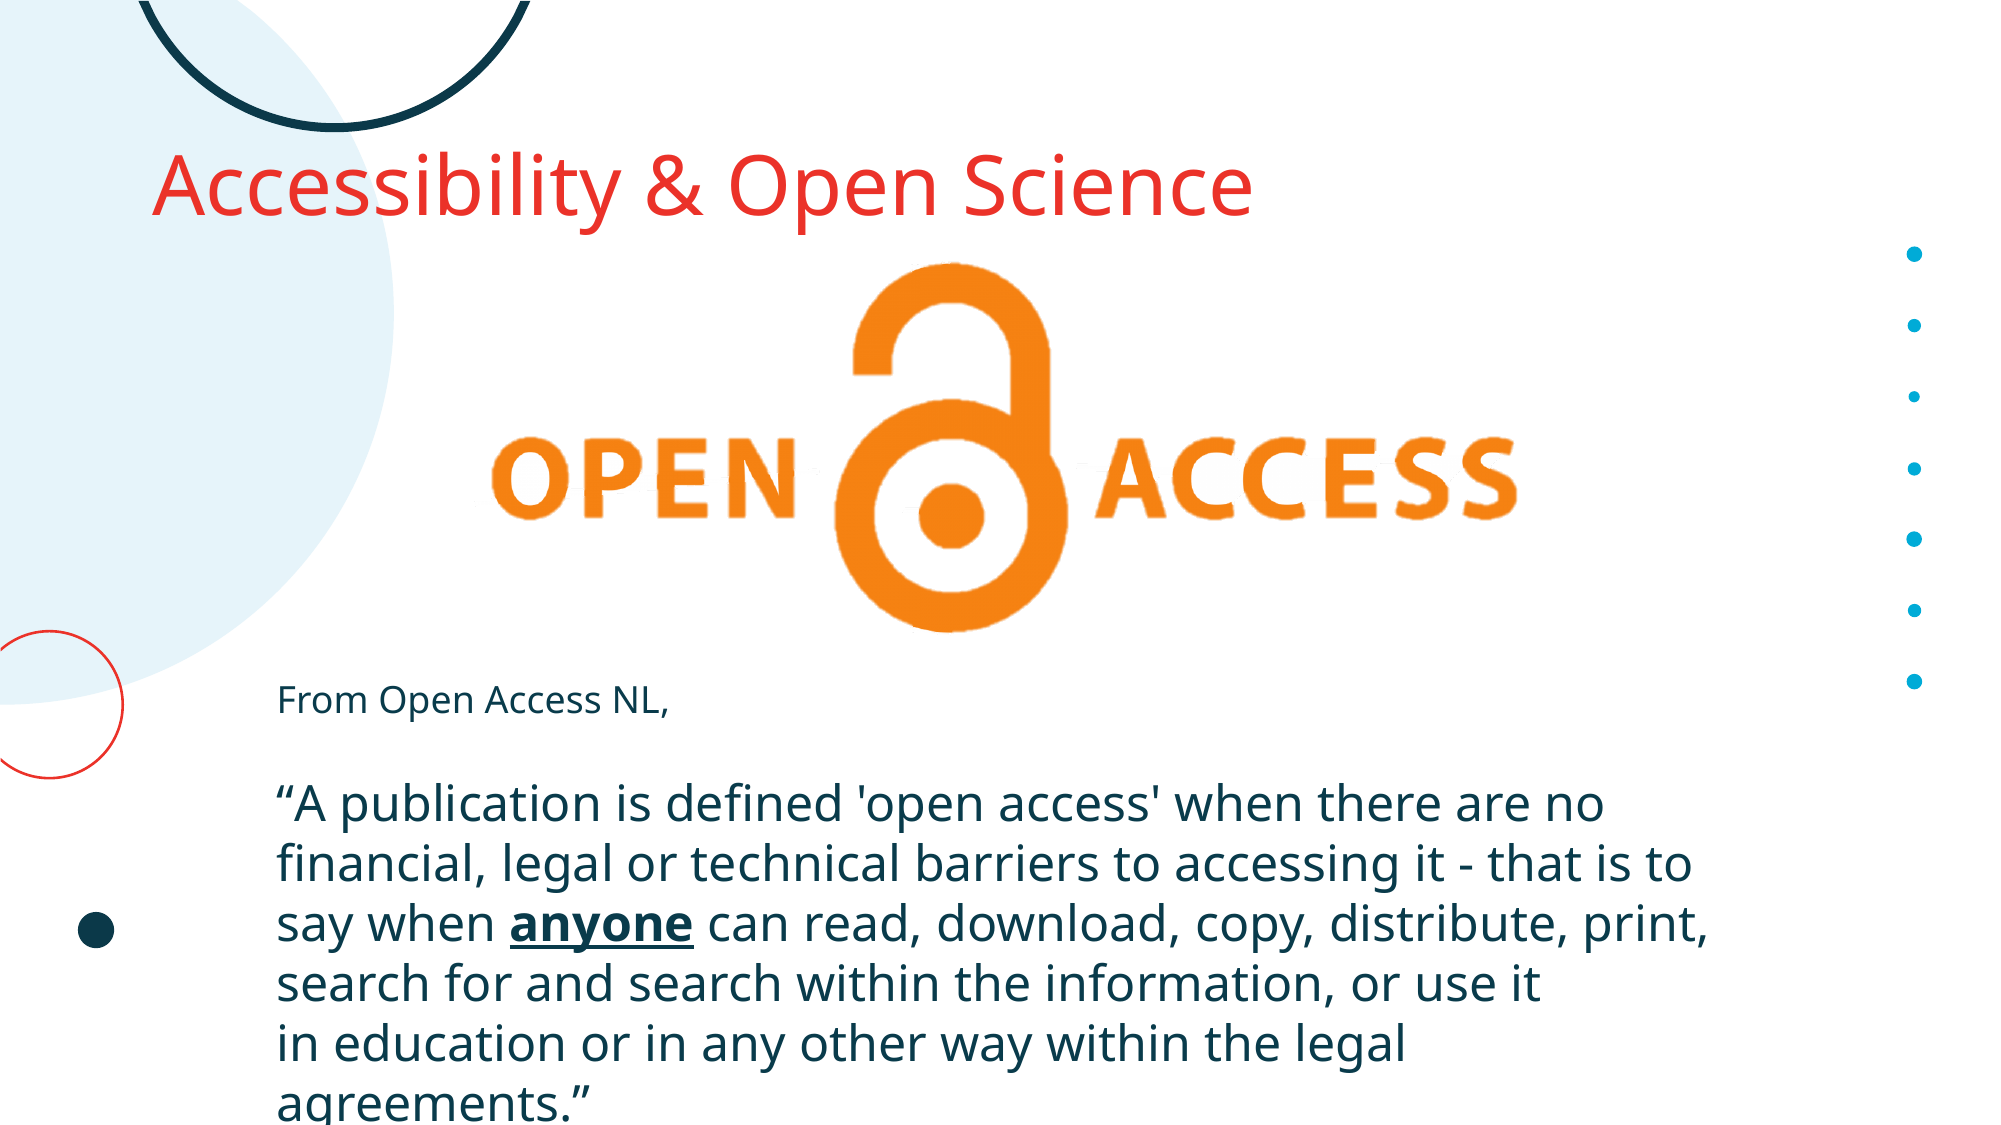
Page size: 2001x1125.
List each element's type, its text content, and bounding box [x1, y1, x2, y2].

title Accessibility & Open Science [137, 79, 1863, 298]
text_box From Open Access NL, “A publication is defined 'open access' when there are no financial, legal or technical barriers to accessing it - that is to say when anyone can read, download, copy, distribute, print, search for and search within the information, or use it in education or in any other way within the legal agreements.” [261, 668, 1739, 1077]
picture [451, 229, 1549, 668]
